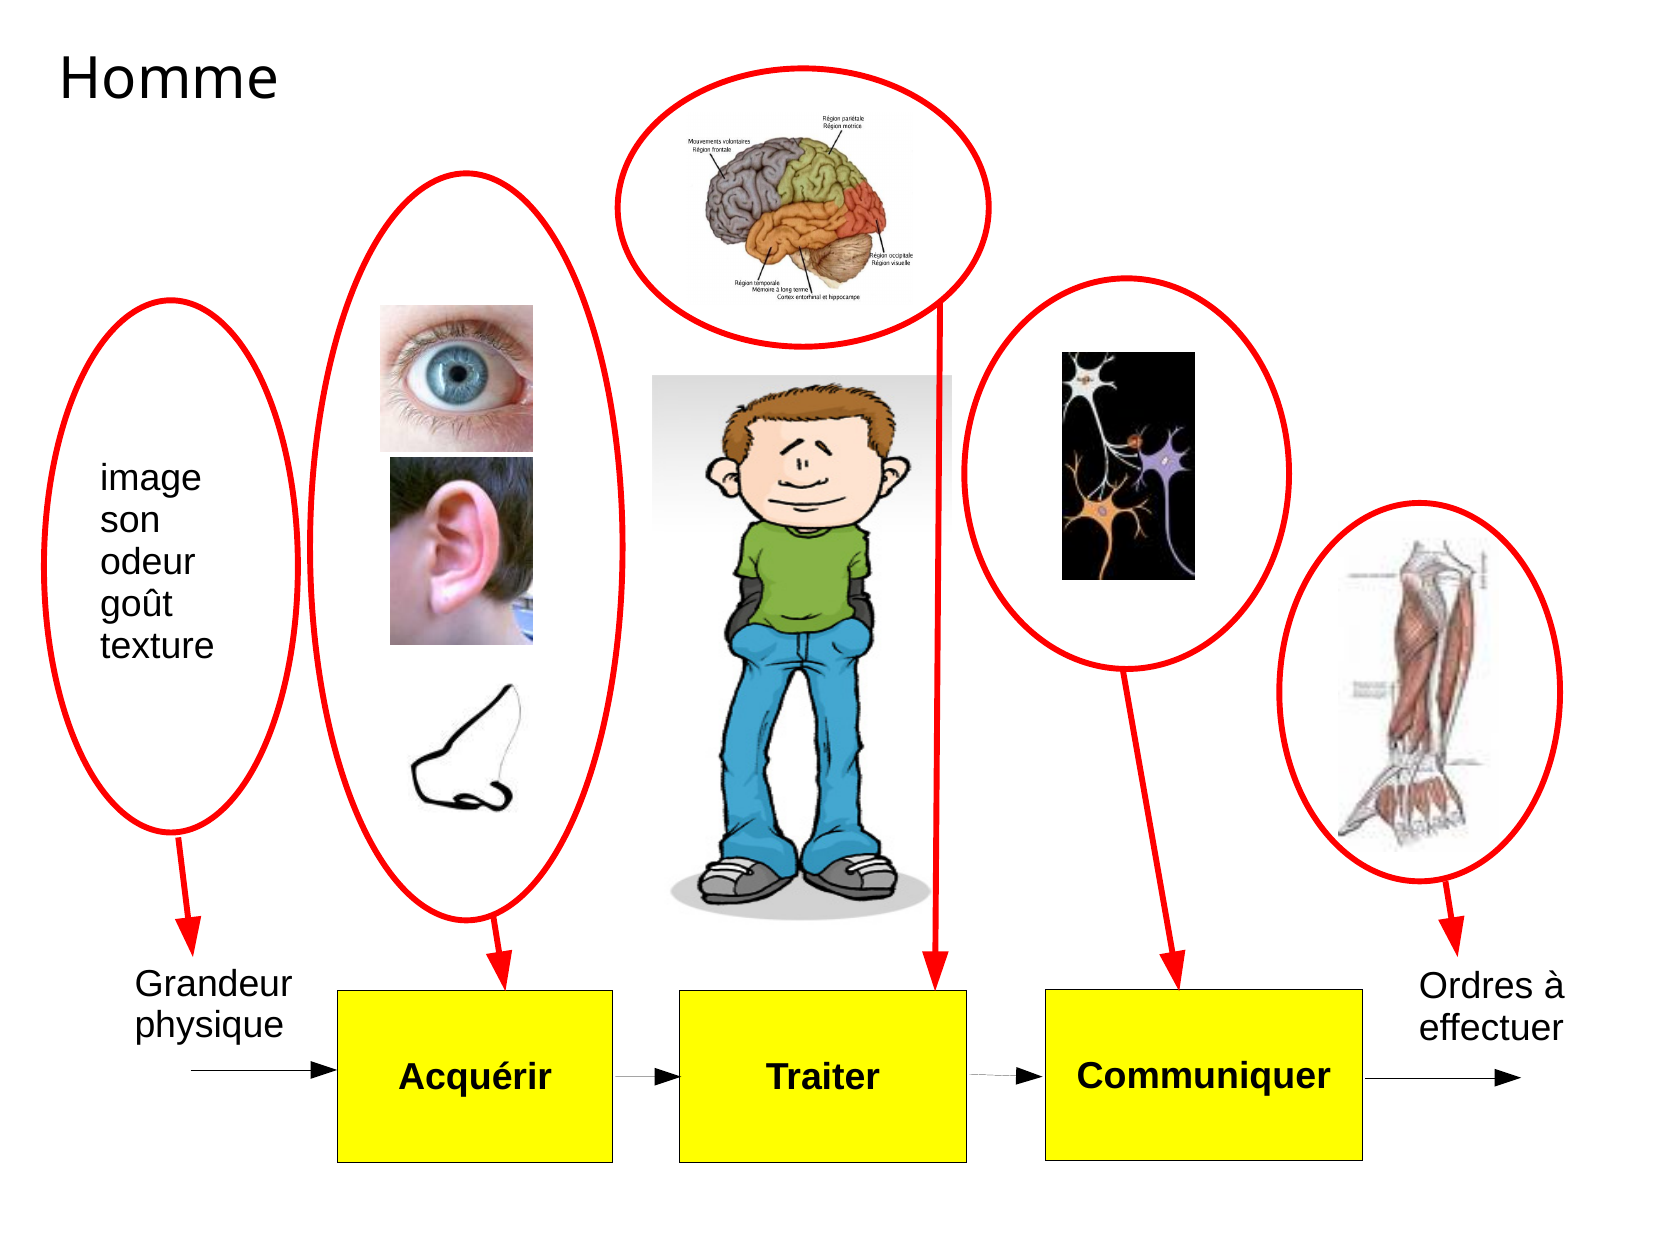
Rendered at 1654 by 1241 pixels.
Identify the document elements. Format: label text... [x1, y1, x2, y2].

picture [652, 375, 952, 945]
picture [1062, 352, 1195, 580]
text_box Ordres à effectuer [1404, 957, 1595, 1077]
text_box Communiquer [1045, 989, 1363, 1161]
picture [1338, 521, 1499, 852]
picture [390, 457, 533, 645]
picture [380, 305, 533, 452]
picture [1487, 521, 1499, 531]
text_box Homme [43, 29, 472, 117]
text_box Traiter [679, 990, 967, 1163]
text_box Grandeur physique [119, 954, 316, 1054]
text_box image son odeur goût texture [85, 449, 237, 675]
picture [396, 649, 535, 855]
picture [1338, 521, 1353, 533]
picture [686, 112, 913, 305]
text_box Acquérir [337, 990, 613, 1163]
